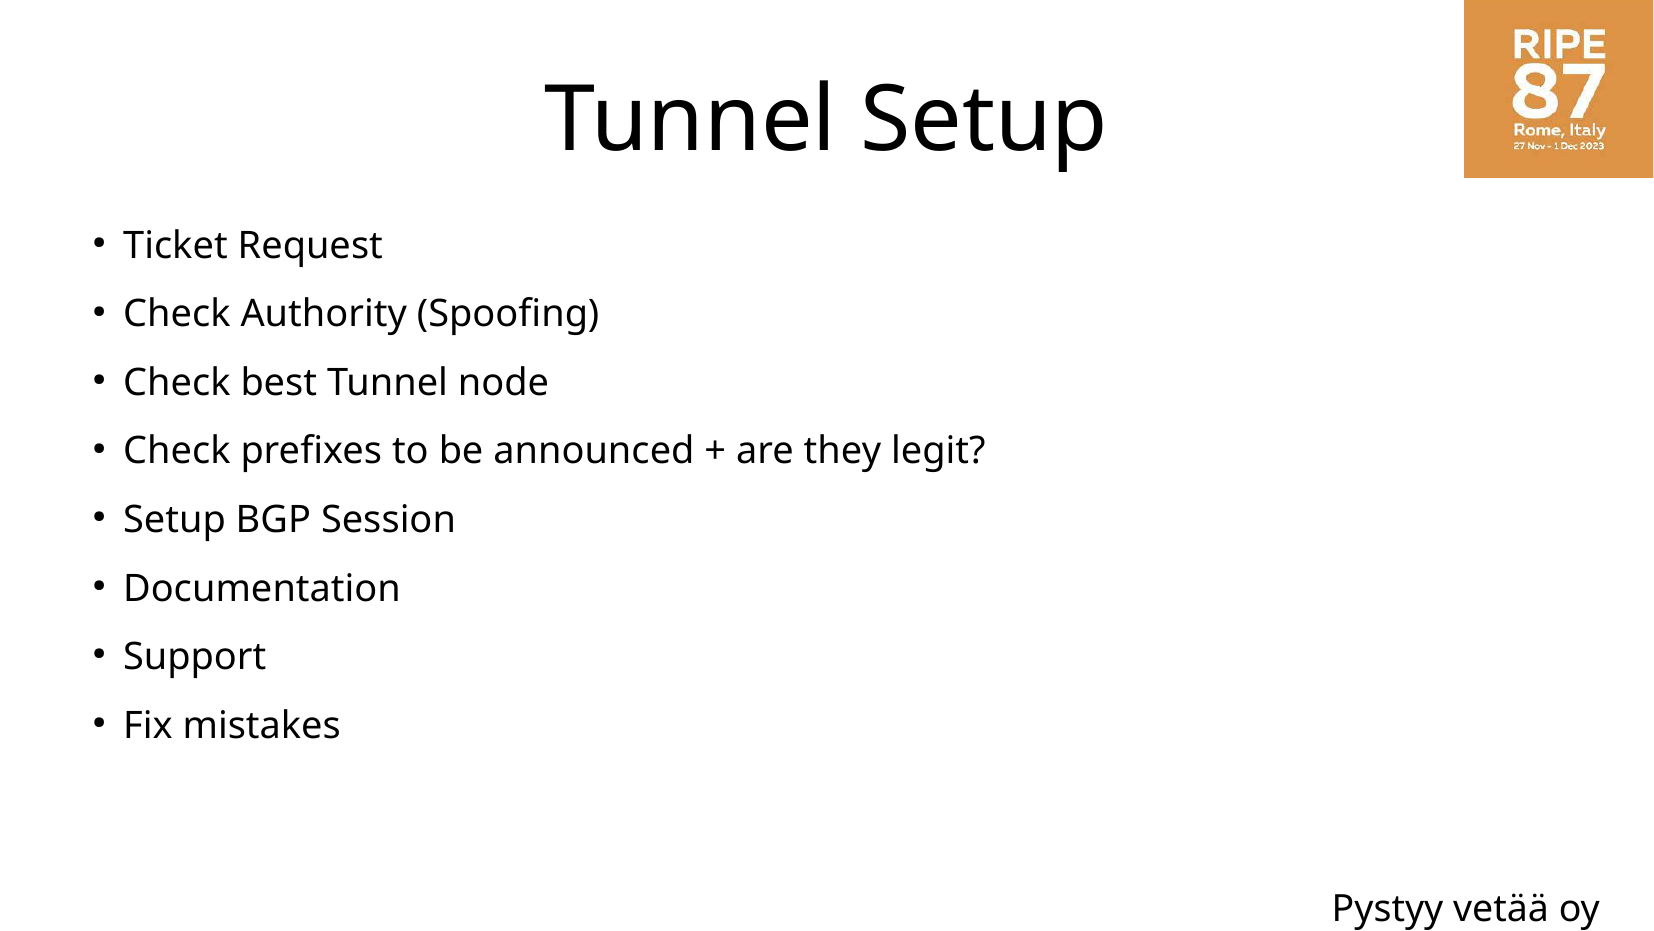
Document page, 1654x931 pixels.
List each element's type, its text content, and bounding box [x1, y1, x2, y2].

title Tunnel Setup [82, 37, 1571, 193]
picture [1464, 0, 1654, 178]
text_box Pystyy vetää oy [1316, 874, 1654, 931]
list Ticket Request Check Authority (Spoofing) Check best Tunnel node Check prefixes to be announced + are they legit? Setup BGP Session Documentation Support Fix mistakes [82, 217, 1571, 758]
